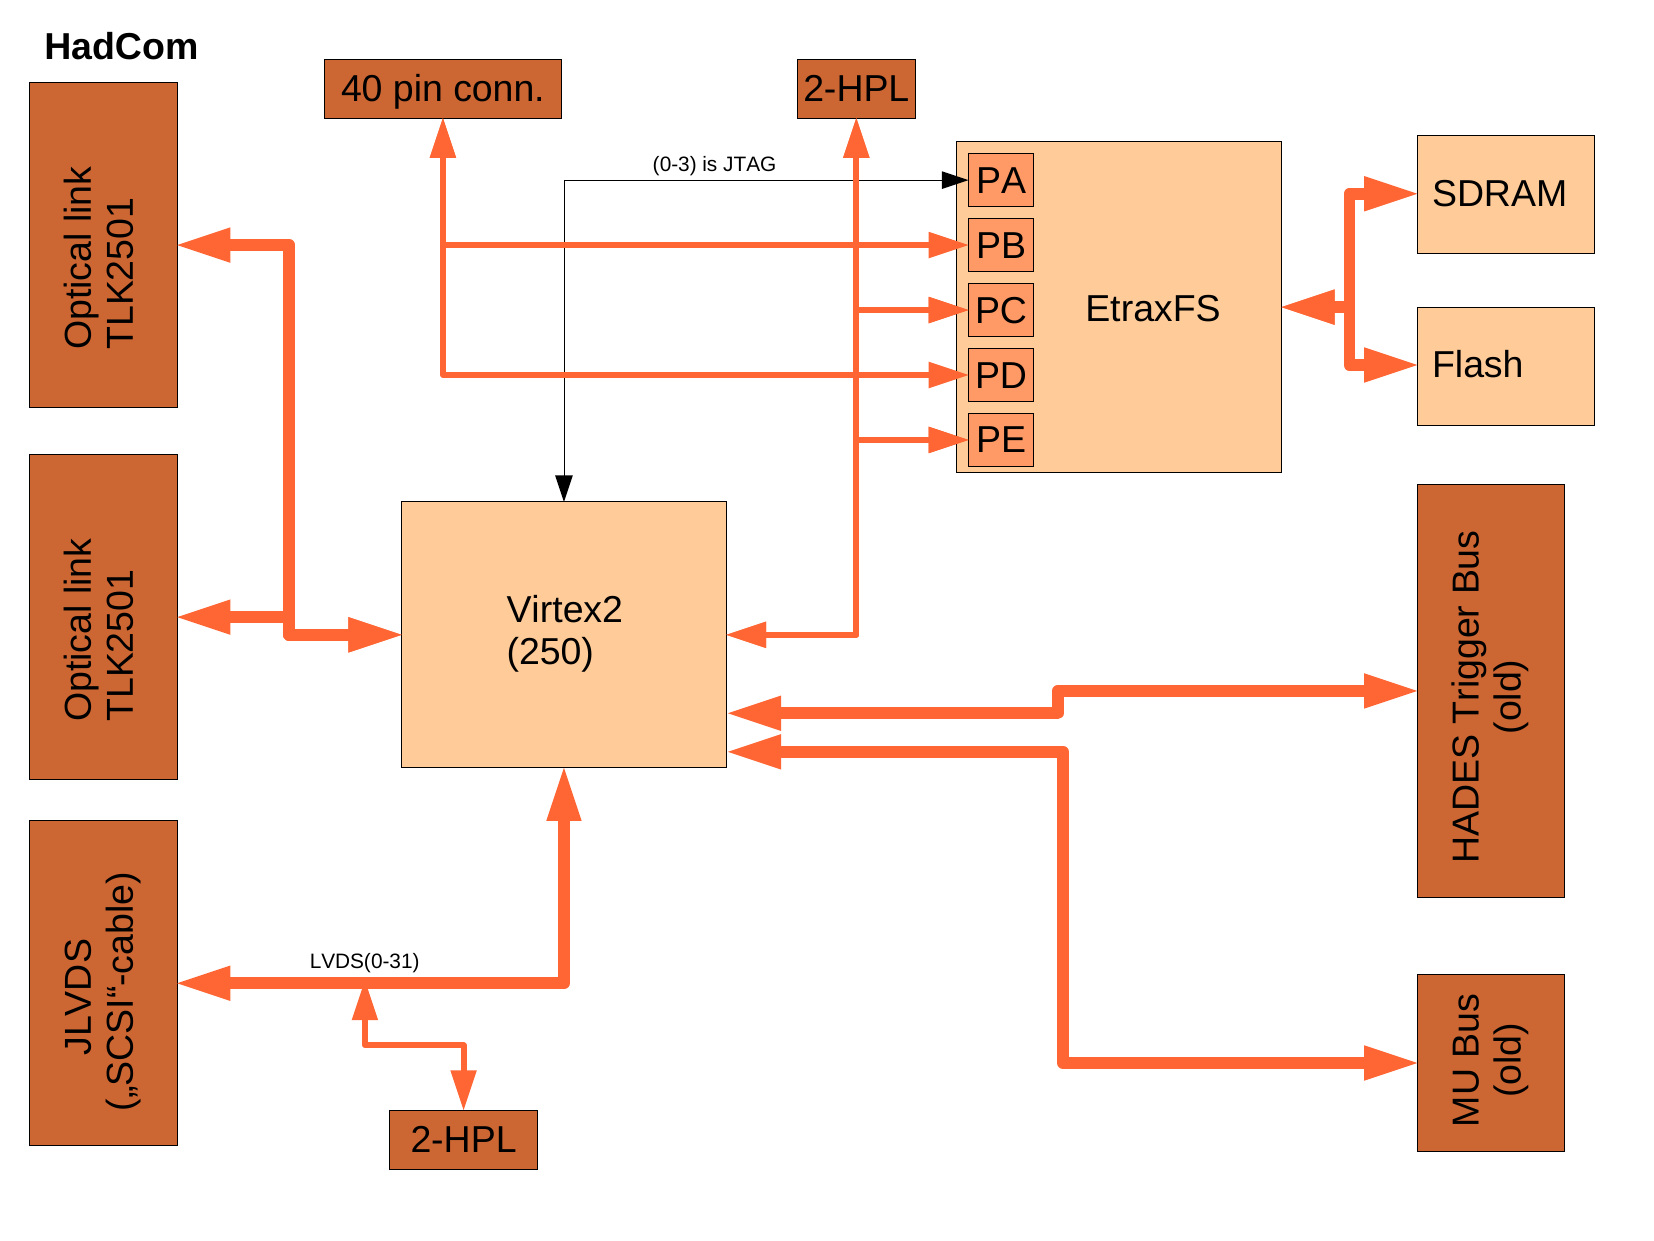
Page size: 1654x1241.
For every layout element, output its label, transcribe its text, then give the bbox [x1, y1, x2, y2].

text_box [956, 141, 1282, 473]
text_box SDRAM [1417, 165, 1582, 223]
text_box 40 pin conn. [324, 59, 562, 119]
text_box JLVDS („SCSI“-cable) [49, 857, 149, 1127]
text_box [1417, 484, 1565, 898]
text_box [1417, 974, 1565, 1152]
text_box PE [968, 413, 1034, 467]
text_box Optical link TLK2501 [49, 151, 149, 365]
text_box PC [968, 283, 1034, 337]
text_box EtraxFS [1070, 279, 1236, 337]
text_box LVDS(0-31) [295, 942, 435, 981]
text_box (0-3) is JTAG [637, 145, 792, 184]
text_box [1417, 135, 1595, 254]
text_box [29, 454, 178, 780]
text_box 2-HPL [797, 59, 916, 119]
text_box PD [968, 348, 1034, 402]
text_box 2-HPL [389, 1110, 538, 1170]
text_box Optical link TLK2501 [49, 523, 149, 737]
text_box [1417, 307, 1595, 426]
text_box [29, 820, 178, 1146]
text_box MU Bus (old) [1437, 944, 1537, 1142]
text_box HadCom [29, 17, 214, 75]
text_box PA [968, 153, 1034, 207]
text_box [401, 501, 727, 768]
text_box Virtex2 (250) [491, 580, 638, 680]
text_box HADES Trigger Bus (old) [1437, 515, 1537, 879]
text_box Flash [1417, 336, 1539, 394]
text_box PB [968, 218, 1034, 272]
text_box [29, 82, 178, 408]
